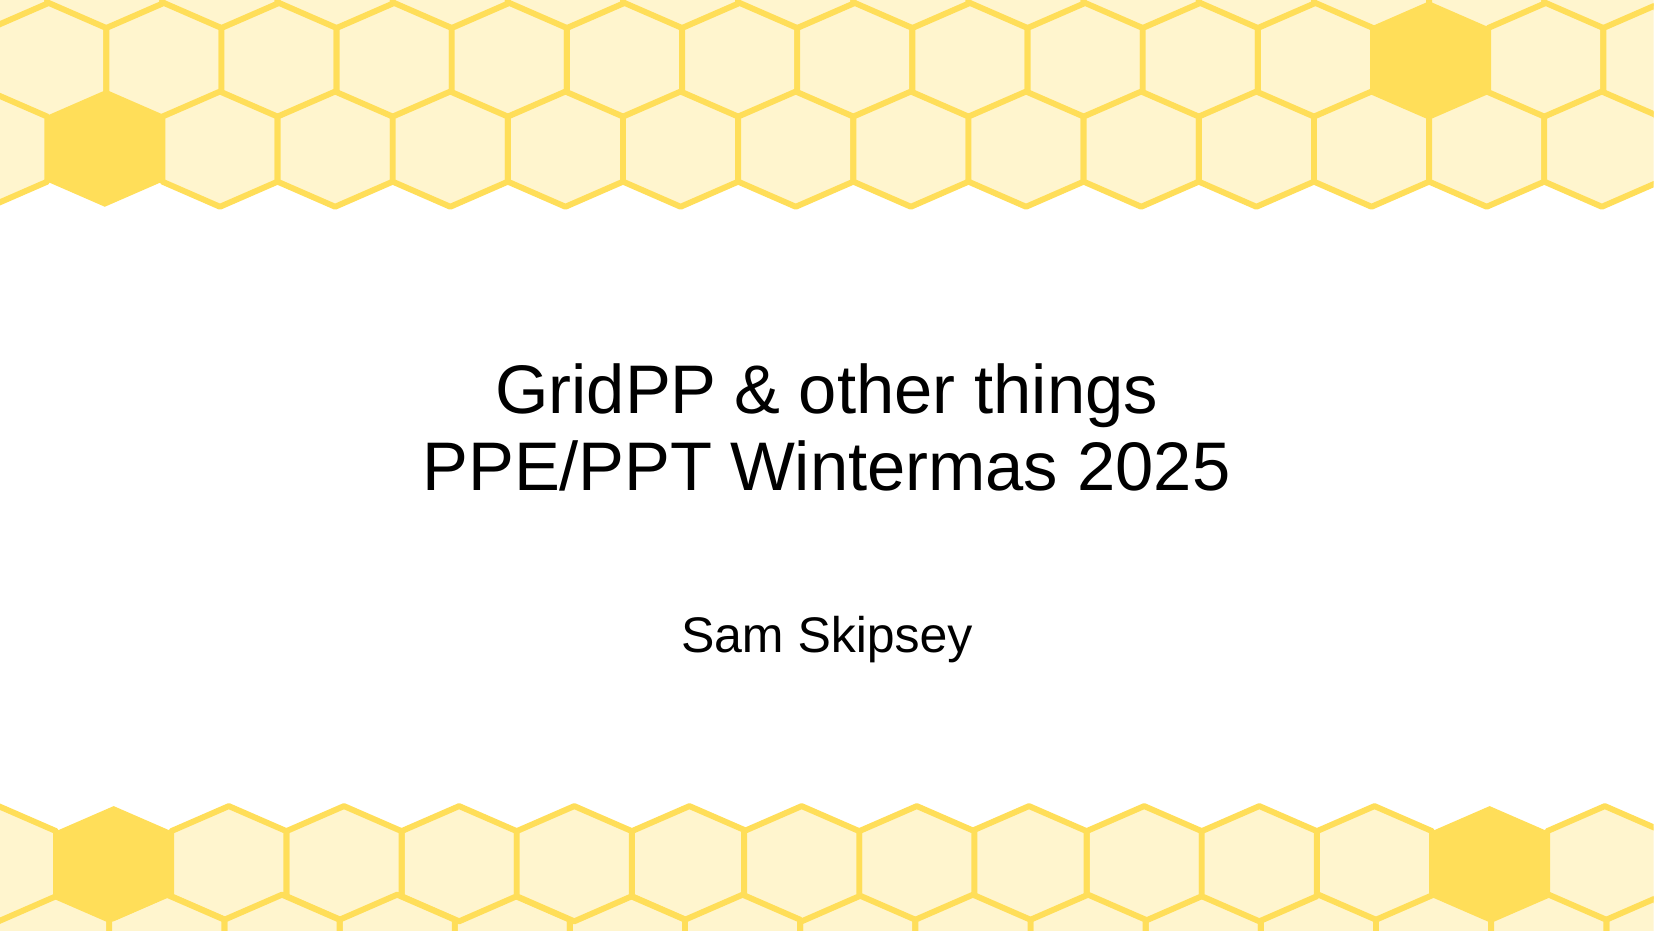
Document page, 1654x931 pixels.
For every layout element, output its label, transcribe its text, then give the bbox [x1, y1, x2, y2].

subtitle Sam Skipsey [88, 561, 1565, 709]
title GridPP & other things PPE/PPT Wintermas 2025 [88, 324, 1565, 532]
